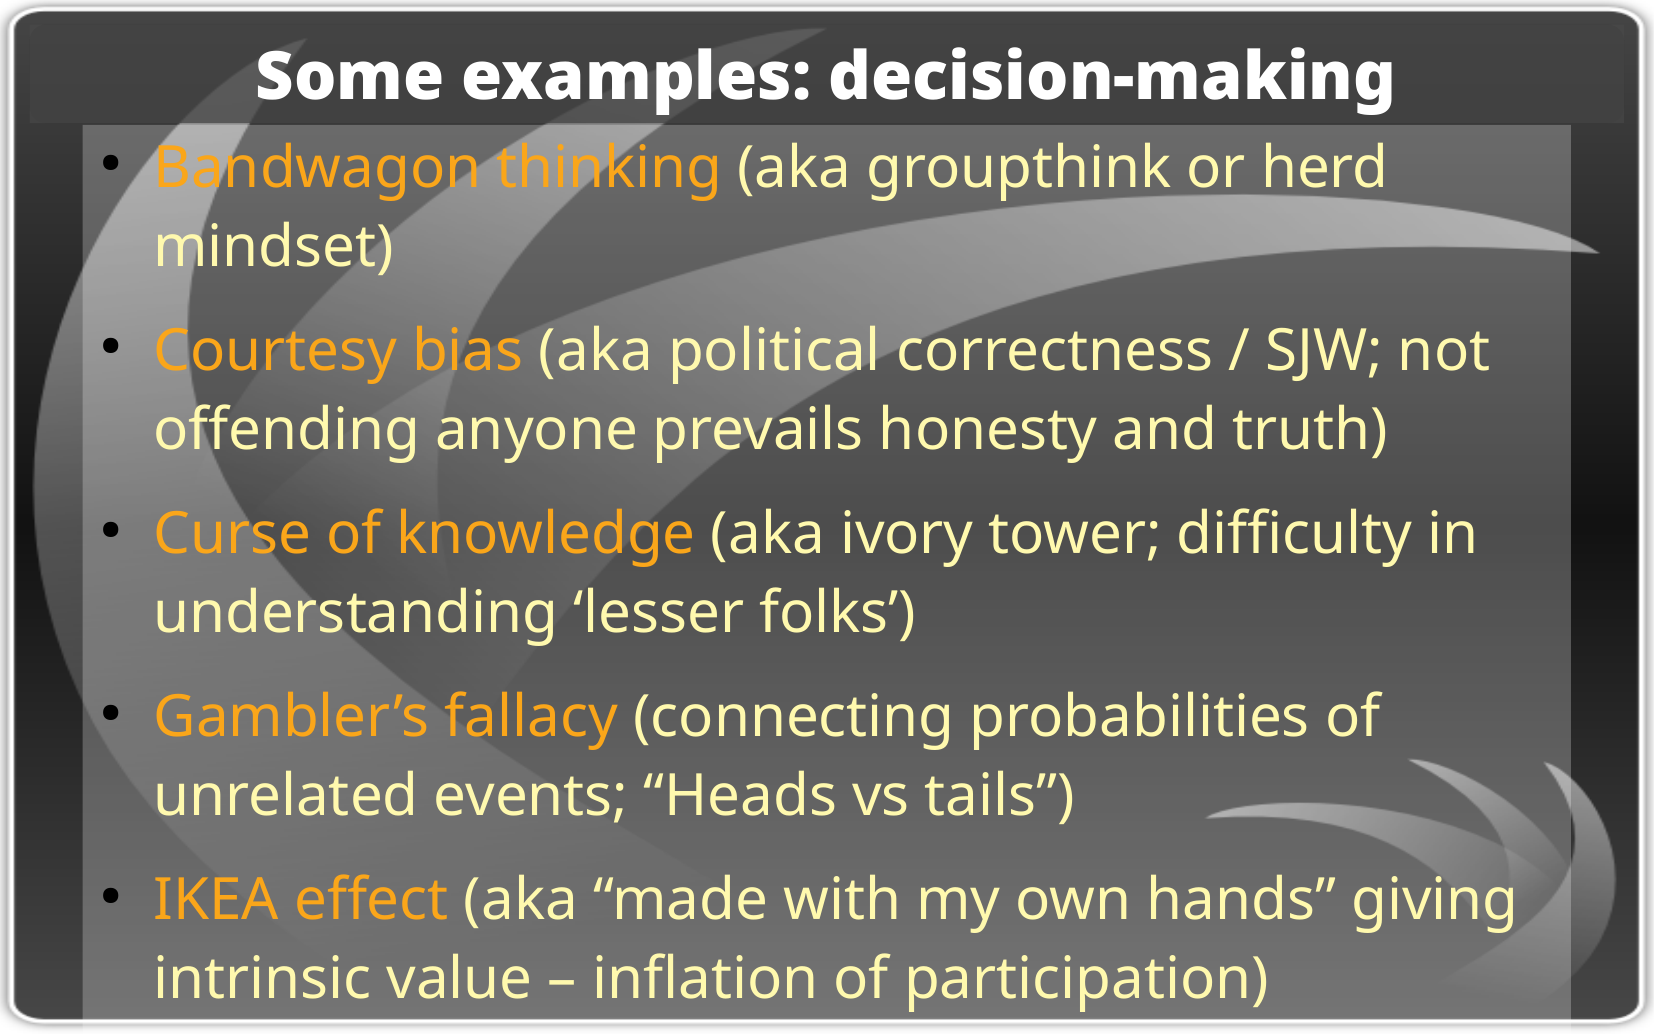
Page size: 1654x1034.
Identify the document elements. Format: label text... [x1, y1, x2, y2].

title Some examples: decision-making [29, 24, 1625, 124]
list Bandwagon thinking (aka groupthink or herd mindset) Courtesy bias (aka political correctness / SJW; not offending anyone prevails honesty and truth) Curse of knowledge (aka ivory tower; difficulty in understanding ‘lesser folks’) Gambler’s fallacy (connecting probabilities of unrelated events; “Heads vs tails”) IKEA effect (aka “made with my own hands” giving intrinsic value – inflation of participation) ... [82, 124, 1571, 1016]
picture [0, 0, 1654, 1034]
